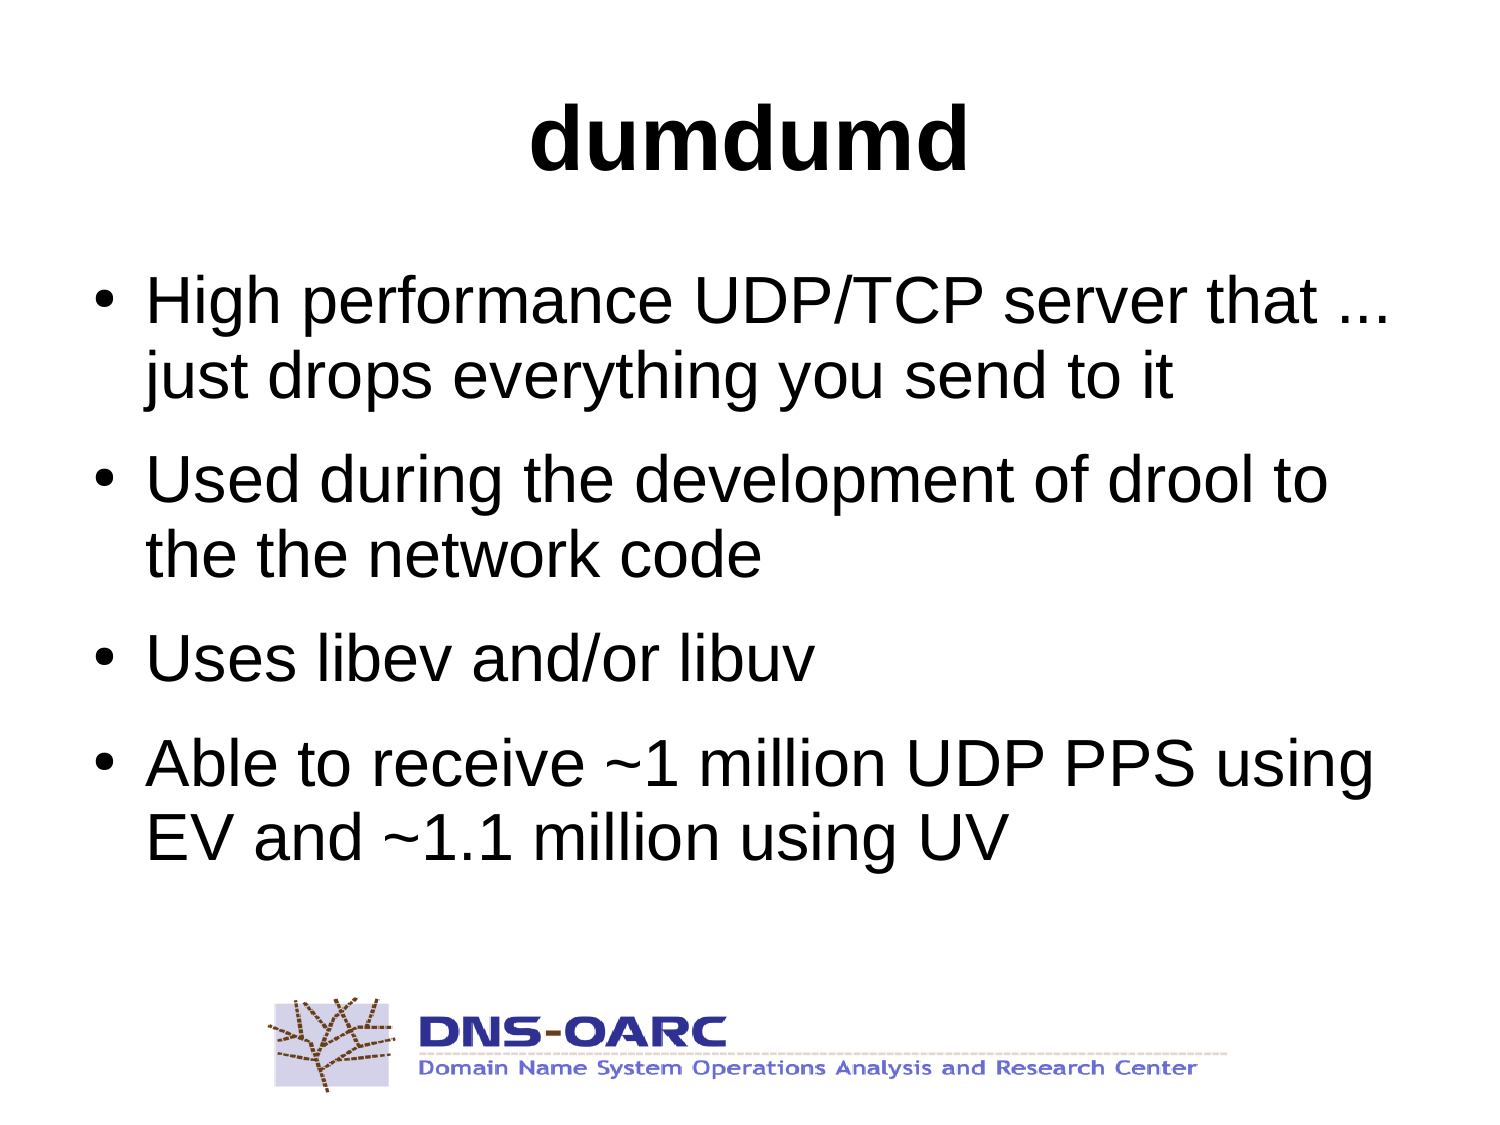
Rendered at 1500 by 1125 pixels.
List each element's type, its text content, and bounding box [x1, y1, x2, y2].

list High performance UDP/TCP server that ... just drops everything you send to it Used during the development of drool to the the network code Uses libev and/or libuv Able to receive ~1 million UDP PPS using EV and ~1.1 million using UV [75, 263, 1425, 916]
picture [214, 991, 1259, 1099]
title dumdumd [75, 44, 1425, 233]
